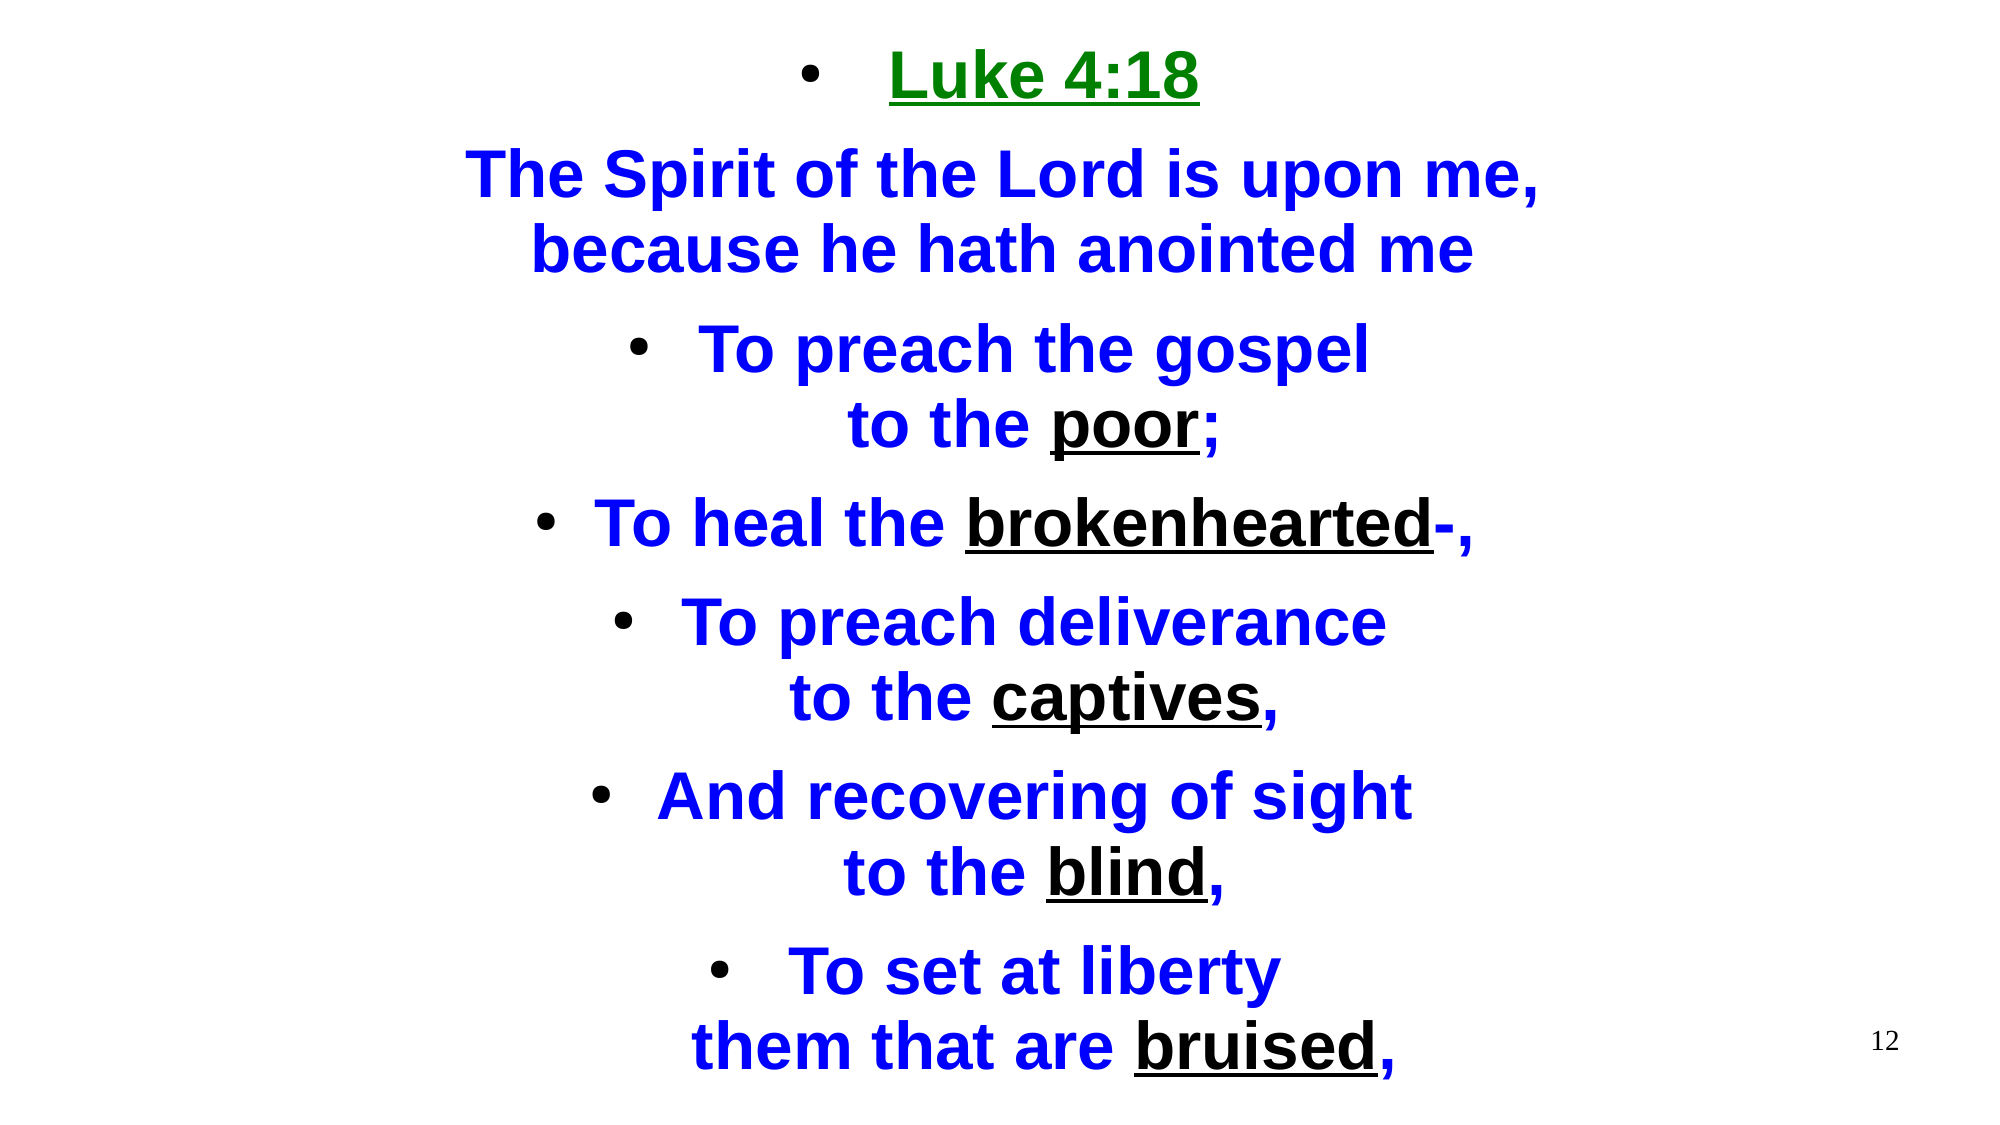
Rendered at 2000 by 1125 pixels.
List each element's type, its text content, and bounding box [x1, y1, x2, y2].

list Luke 4:18 The Spirit of the Lord is upon me, because he hath anointed me To preach the gospel to the poor; To heal the brokenhearted-, To preach deliverance to the captives, And recovering of sight to the blind, To set at liberty them that are bruised, [37, 37, 1988, 1088]
